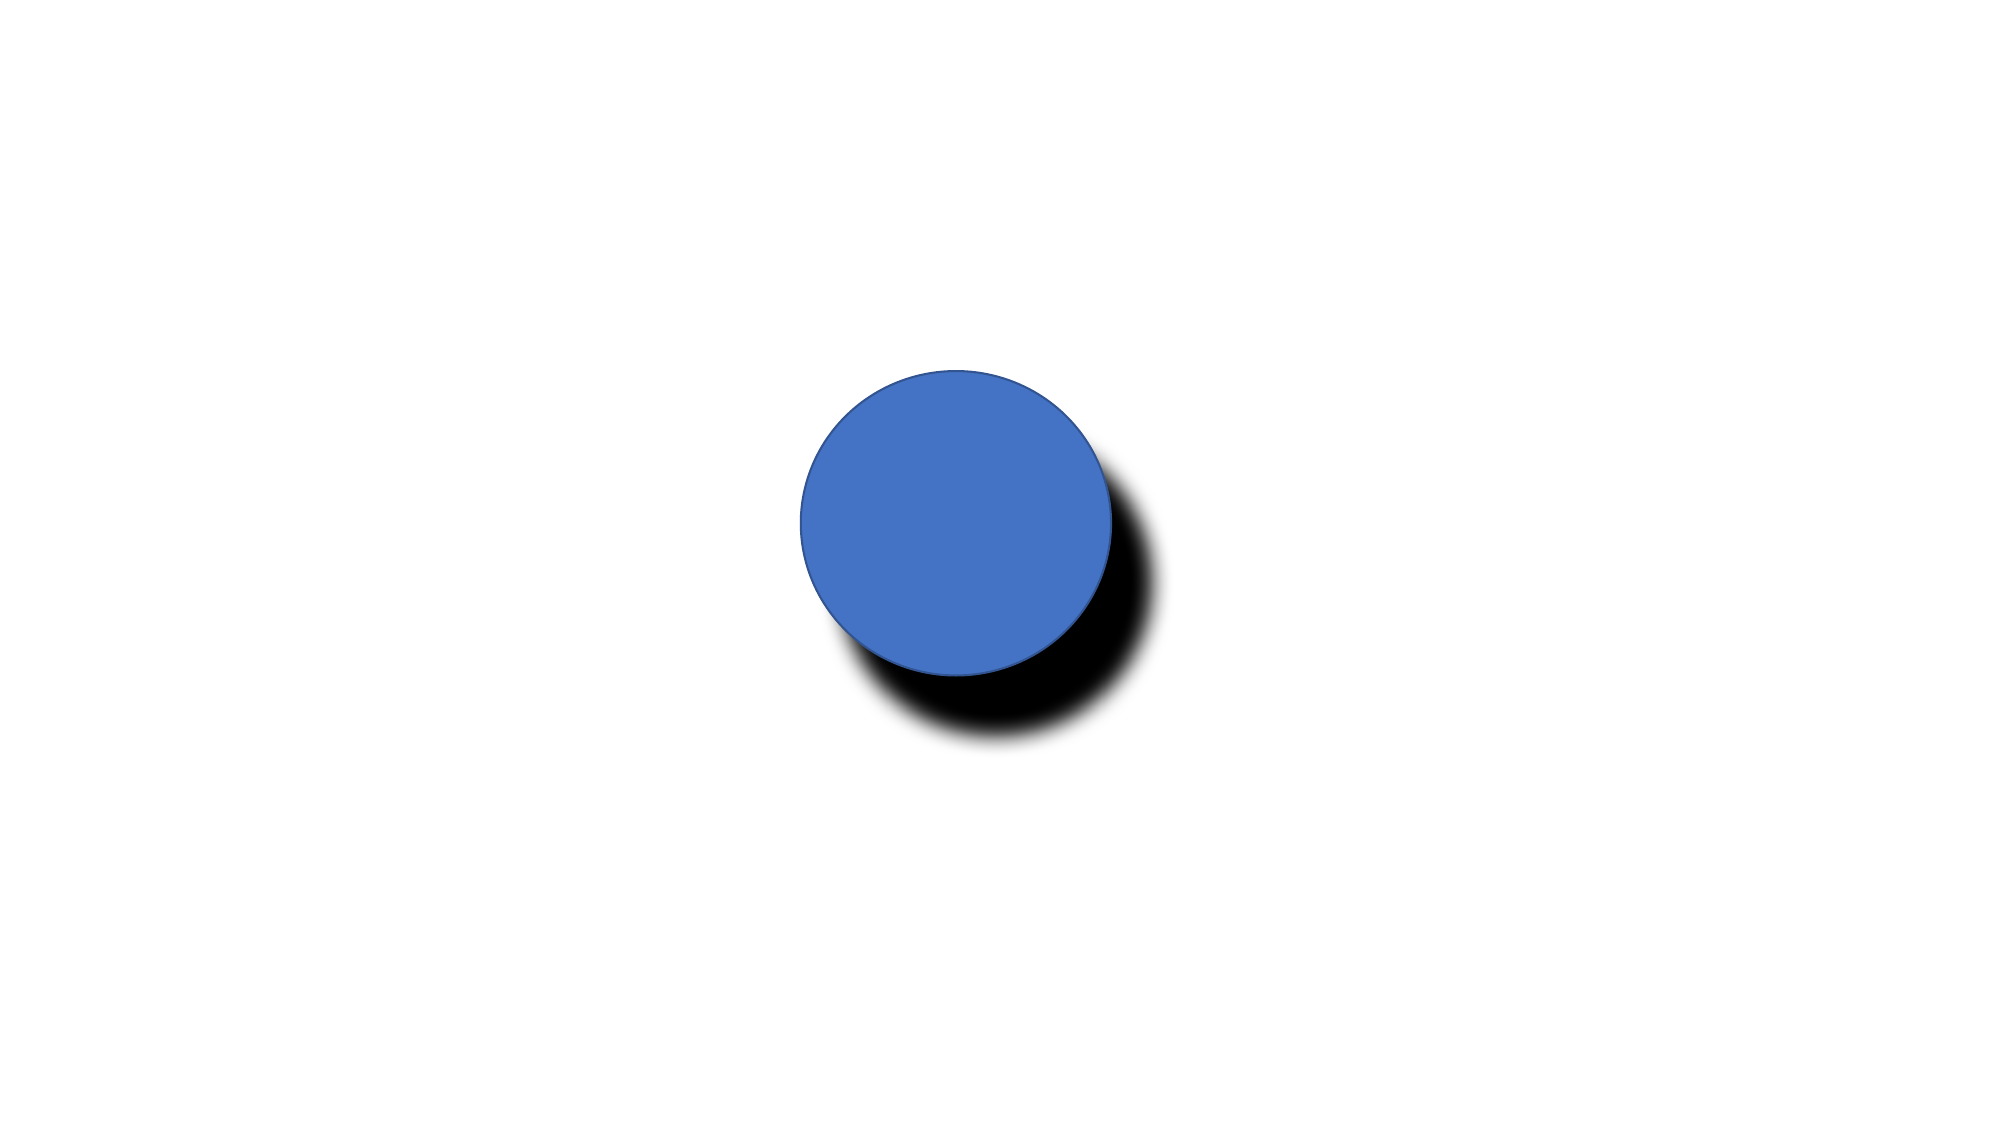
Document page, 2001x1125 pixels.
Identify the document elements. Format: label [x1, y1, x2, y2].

text_box [800, 371, 1112, 676]
